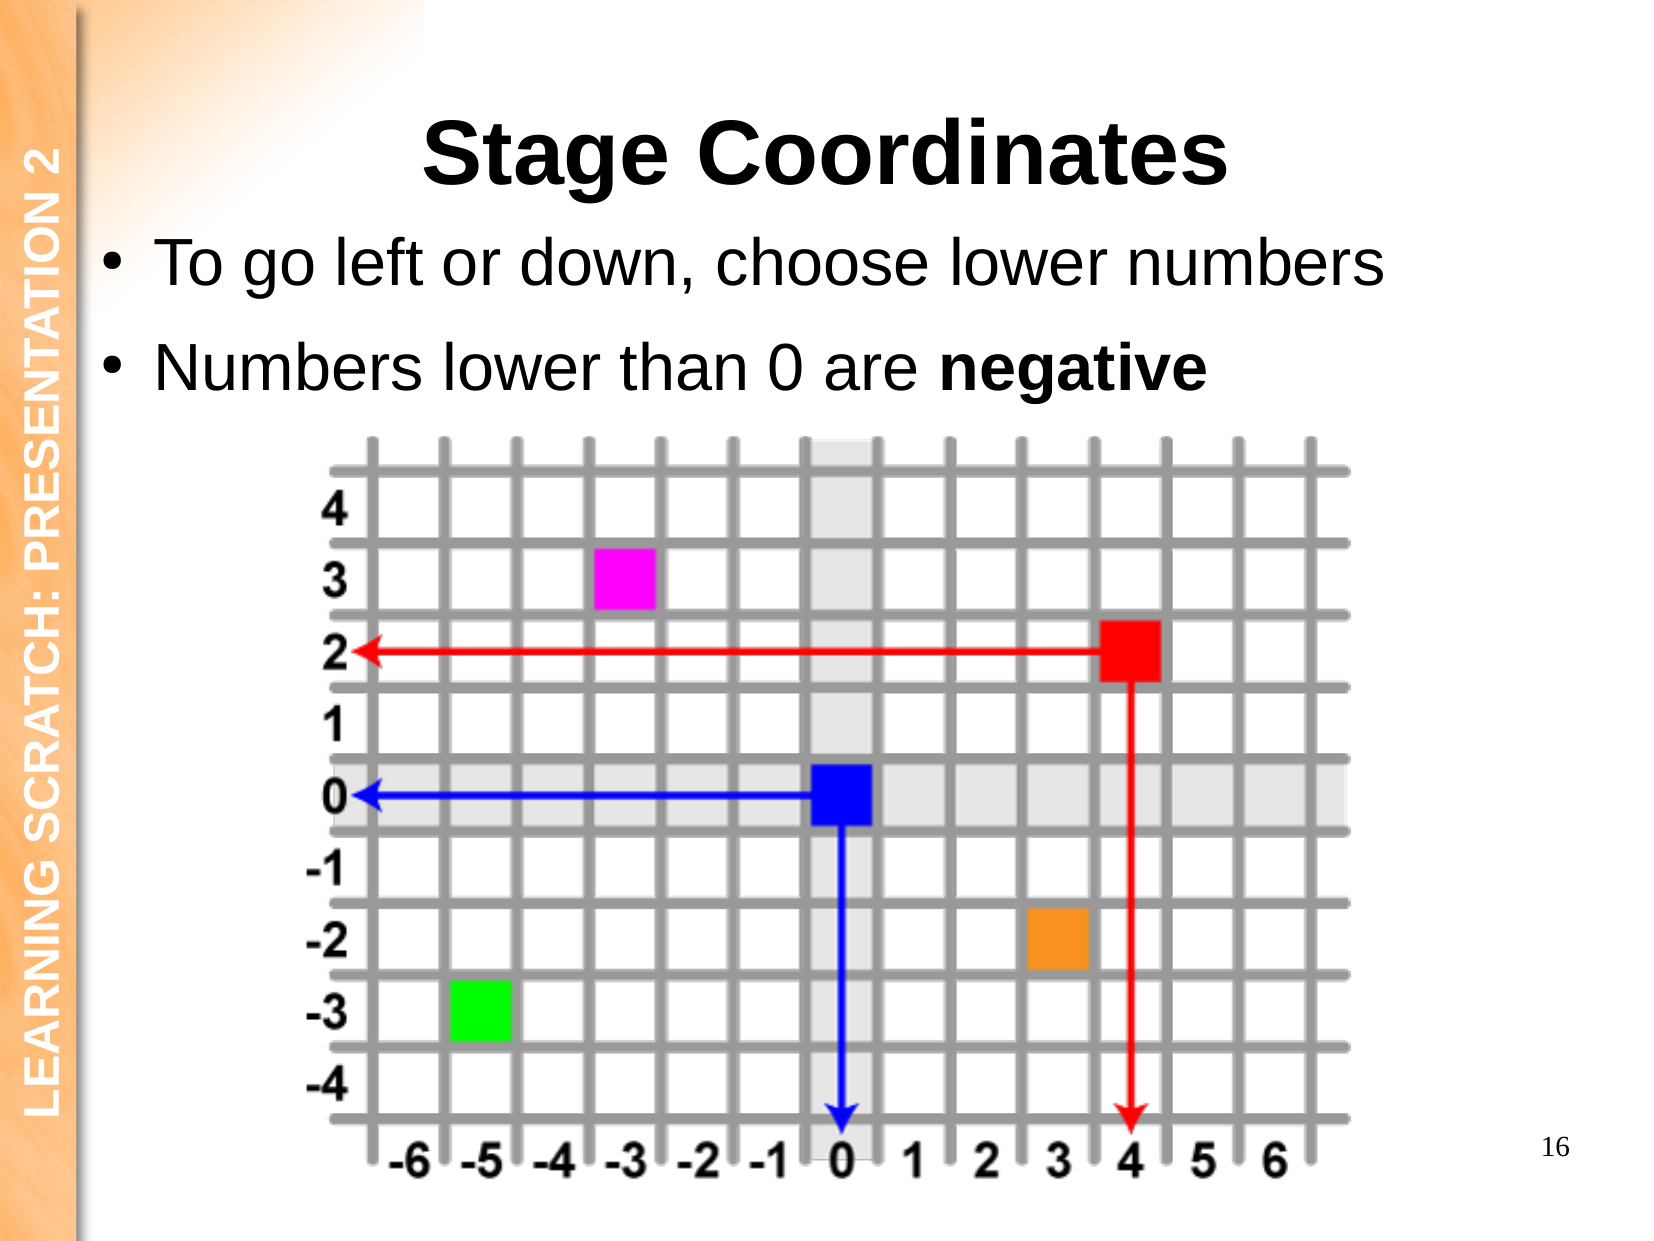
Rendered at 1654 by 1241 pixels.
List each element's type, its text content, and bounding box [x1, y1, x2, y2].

picture [0, 0, 1351, 1241]
title Stage Coordinates [82, 49, 1571, 225]
list To go left or down, choose lower numbers Numbers lower than 0 are negative [82, 225, 1571, 1030]
